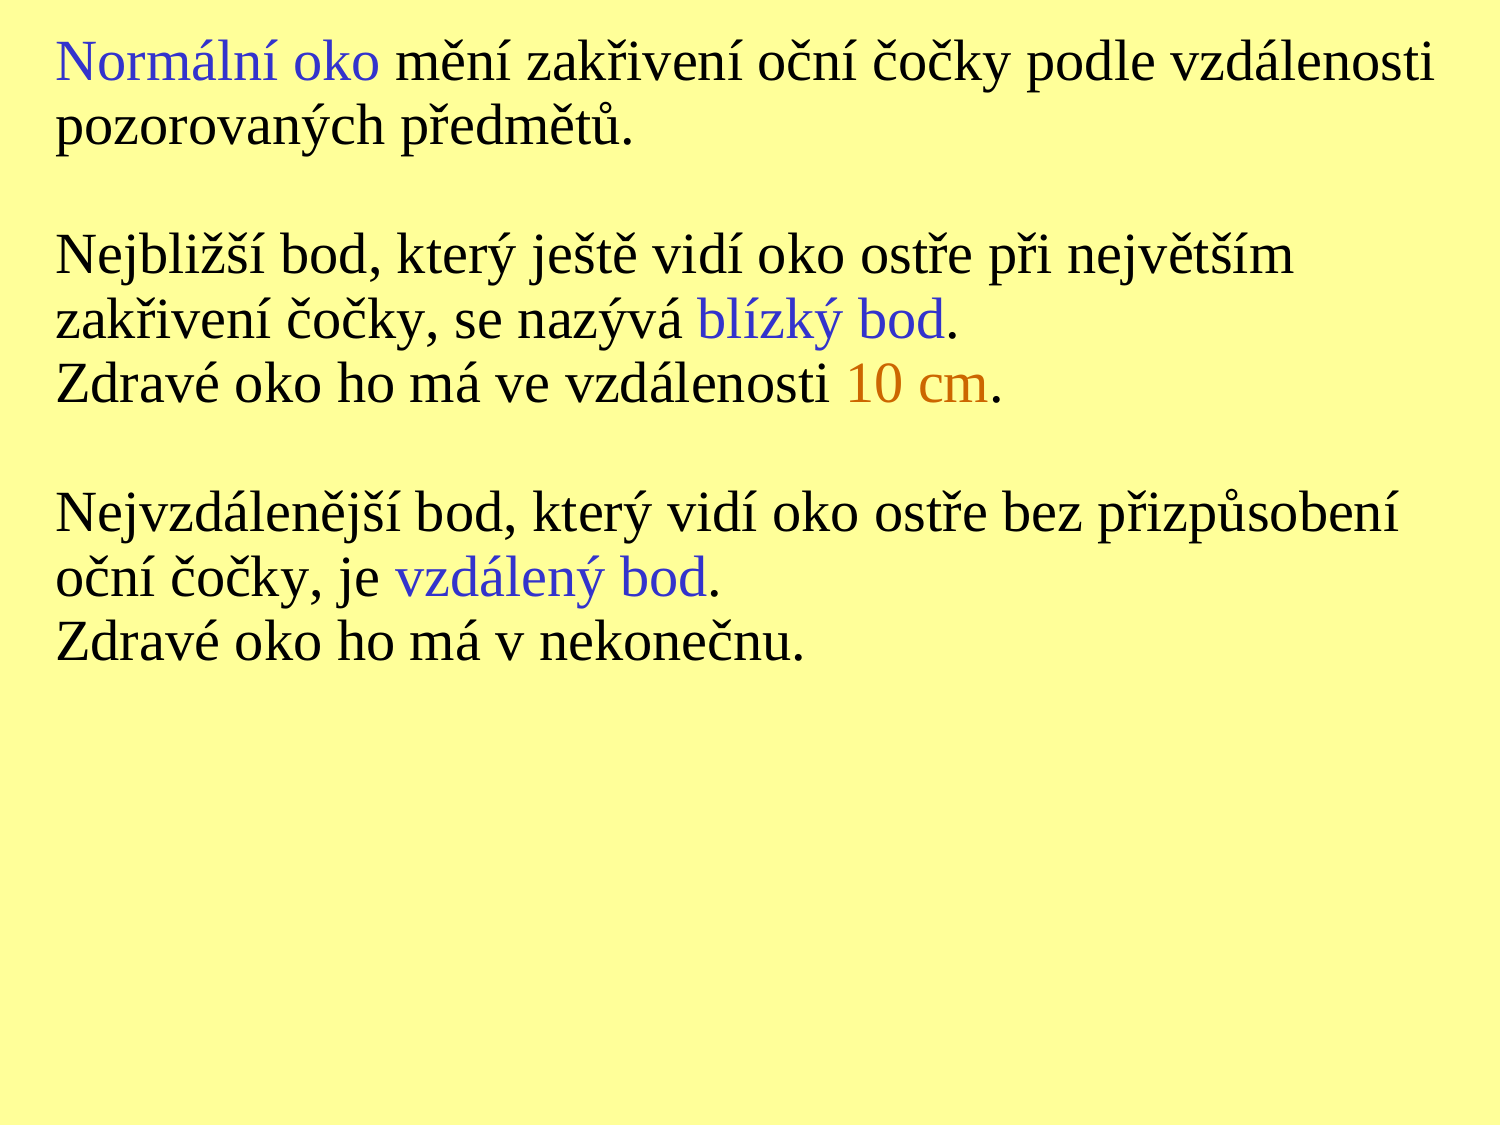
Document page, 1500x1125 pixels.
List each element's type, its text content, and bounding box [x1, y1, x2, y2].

text_box Normální oko mění zakřivení oční čočky podle vzdálenosti pozorovaných předmětů. Nejbližší bod, který ještě vidí oko ostře při největším zakřivení čočky, se nazývá blízký bod. Zdravé oko ho má ve vzdálenosti 10 cm. Nejvzdálenější bod, který vidí oko ostře bez přizpůsobení oční čočky, je vzdálený bod. Zdravé oko ho má v nekonečnu. [40, 20, 1452, 682]
